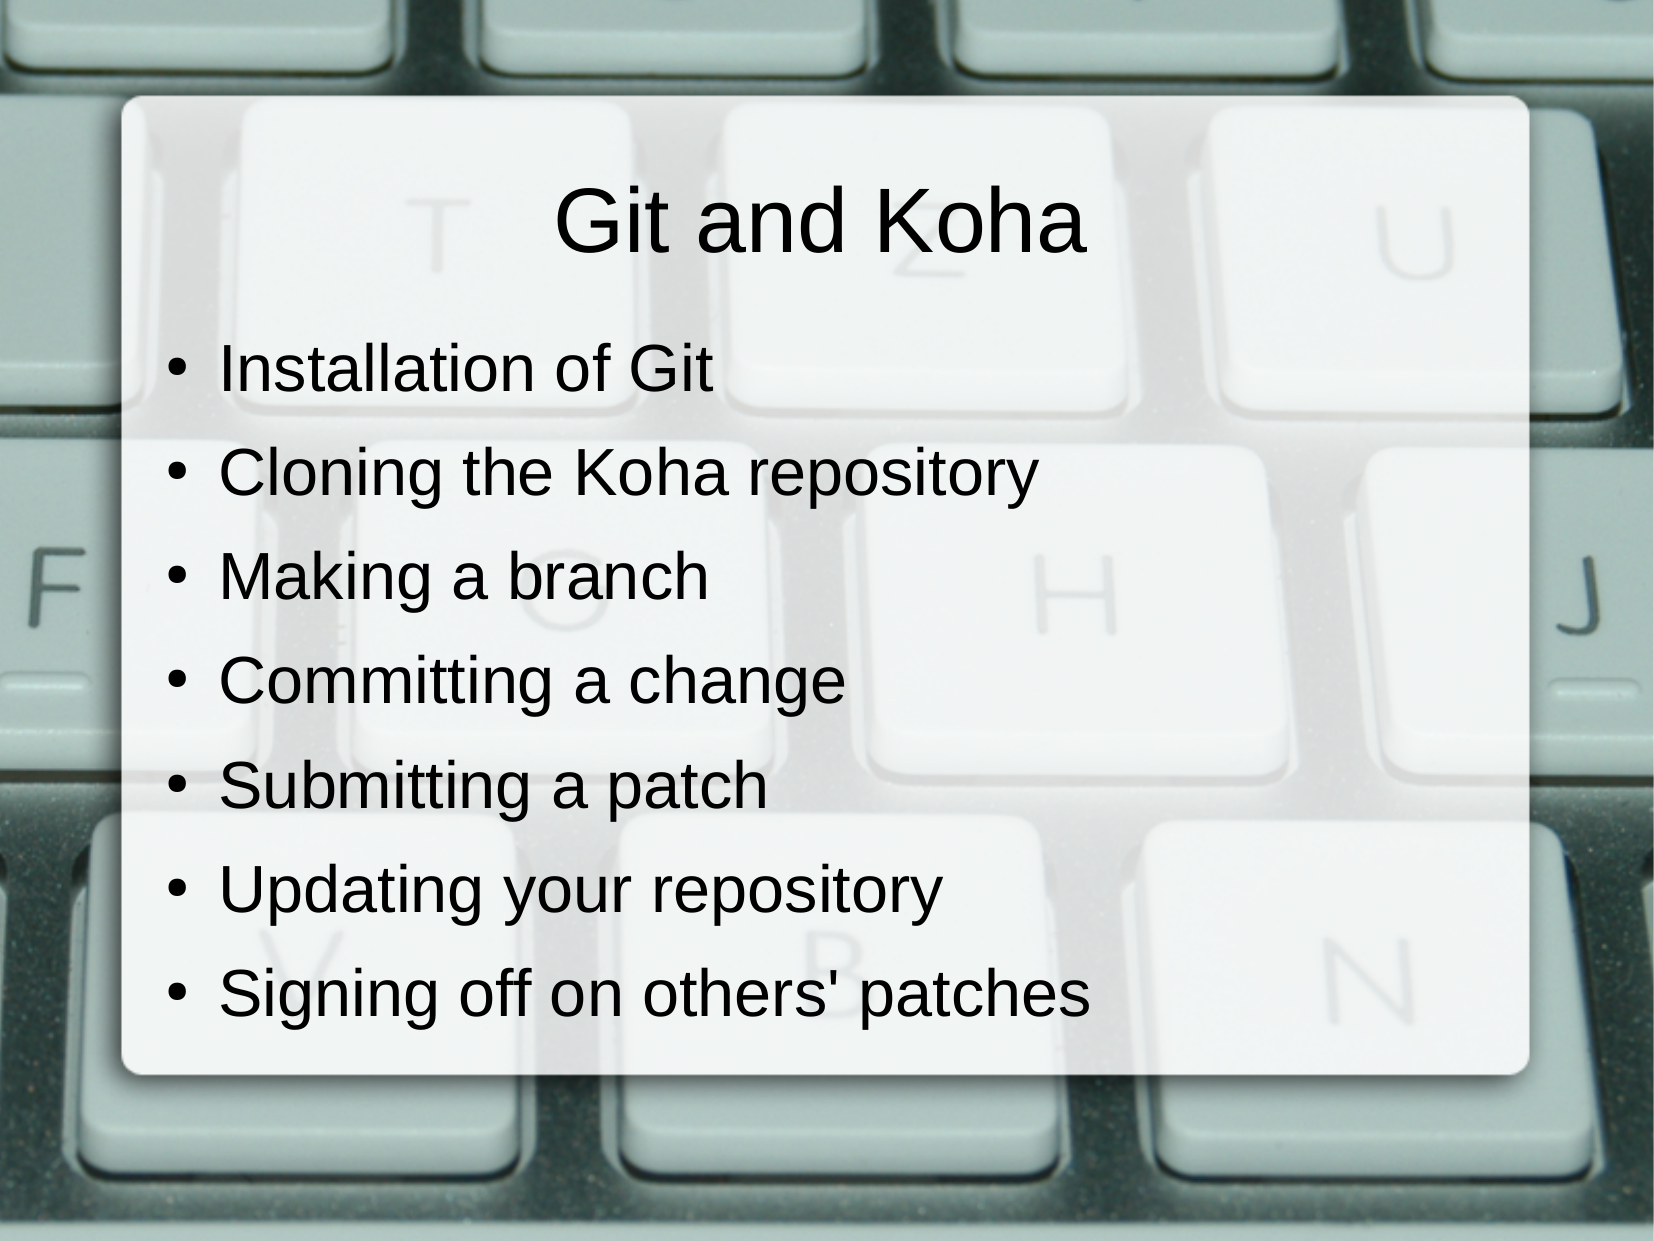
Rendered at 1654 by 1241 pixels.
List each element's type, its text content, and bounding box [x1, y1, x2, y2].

title Git and Koha [135, 117, 1506, 325]
picture [0, 0, 1654, 1241]
list Installation of Git Cloning the Koha repository Making a branch Committing a change Submitting a patch Updating your repository Signing off on others' patches [147, 330, 1506, 1150]
